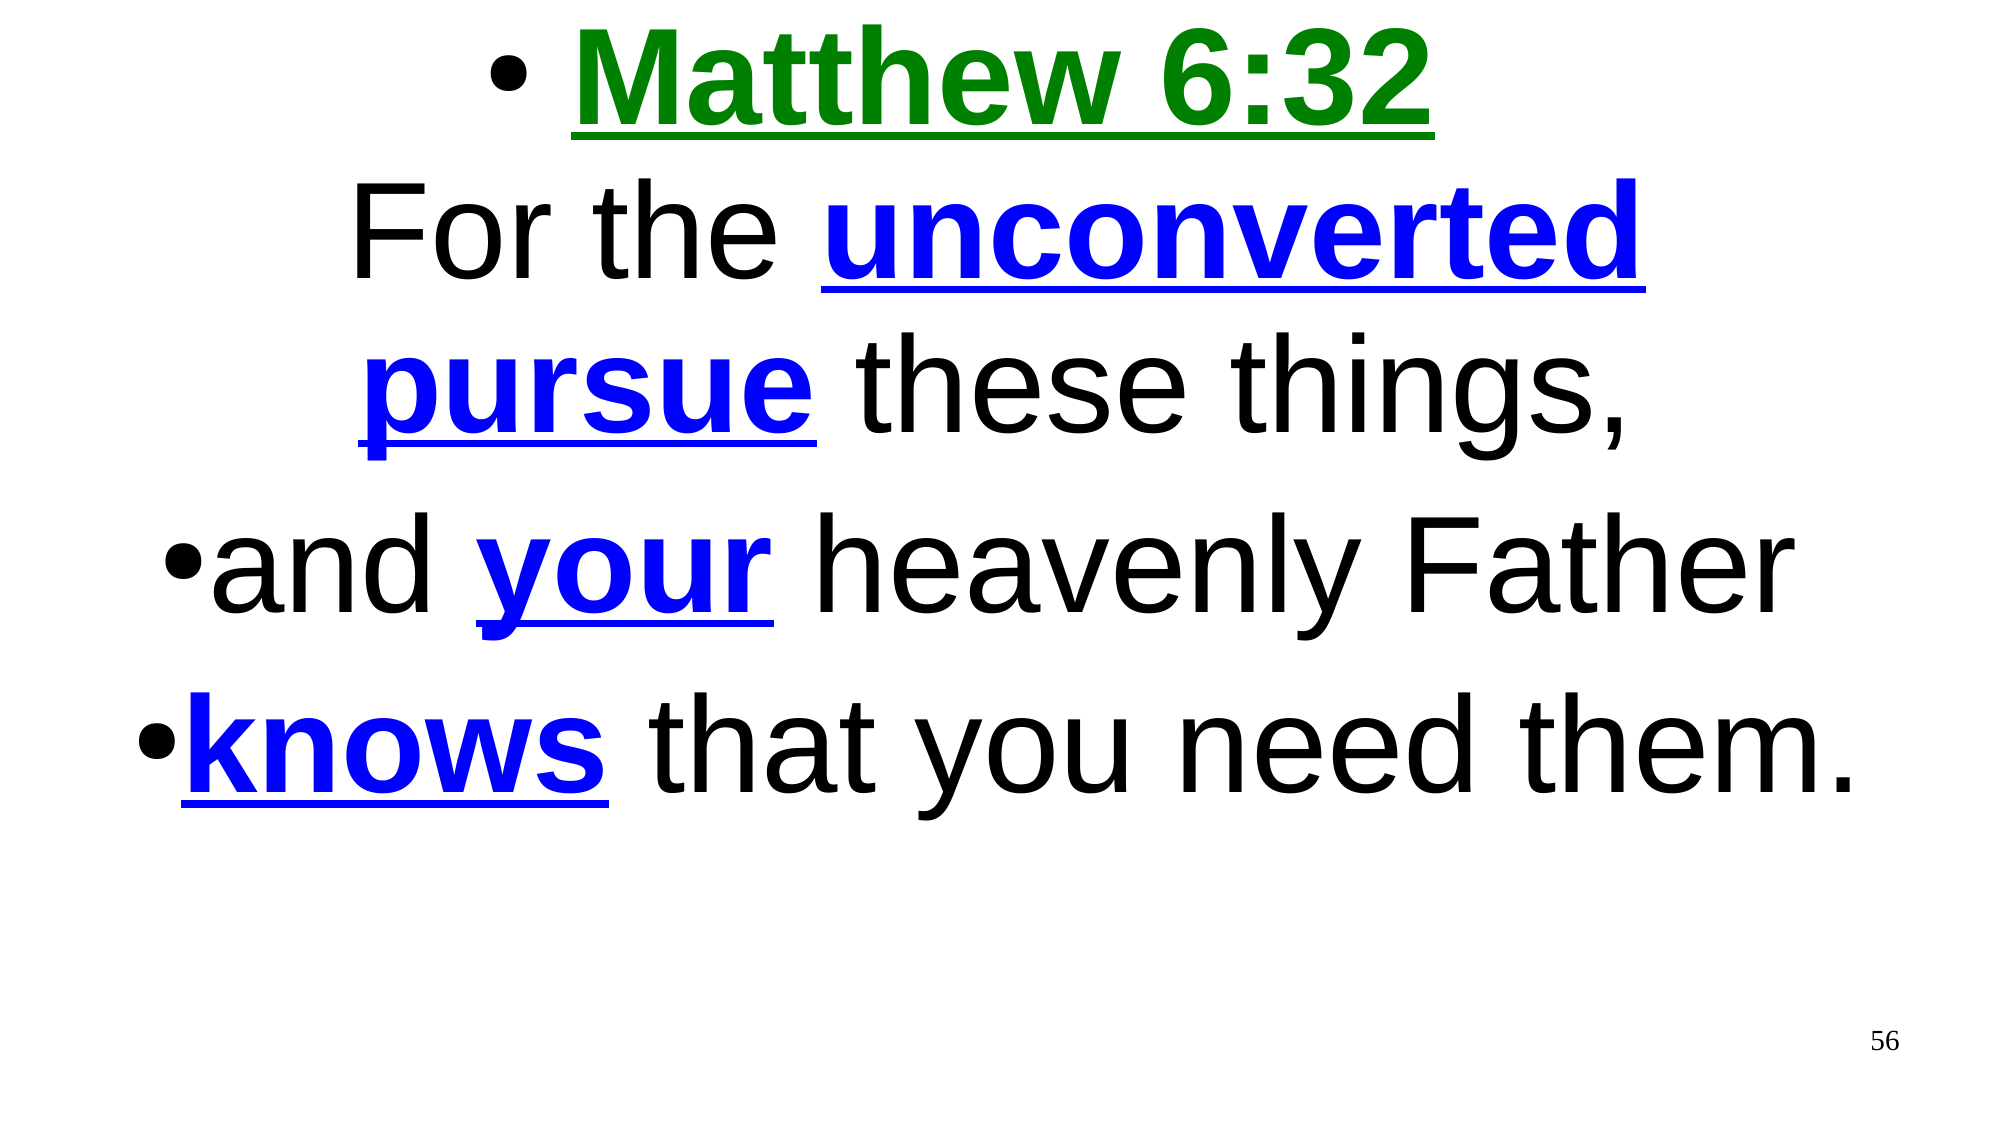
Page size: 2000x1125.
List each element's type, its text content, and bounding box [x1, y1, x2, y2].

list Matthew 6:32 For the unconverted pursue these things, and your heavenly Father knows that you need them. [0, 0, 1996, 1123]
